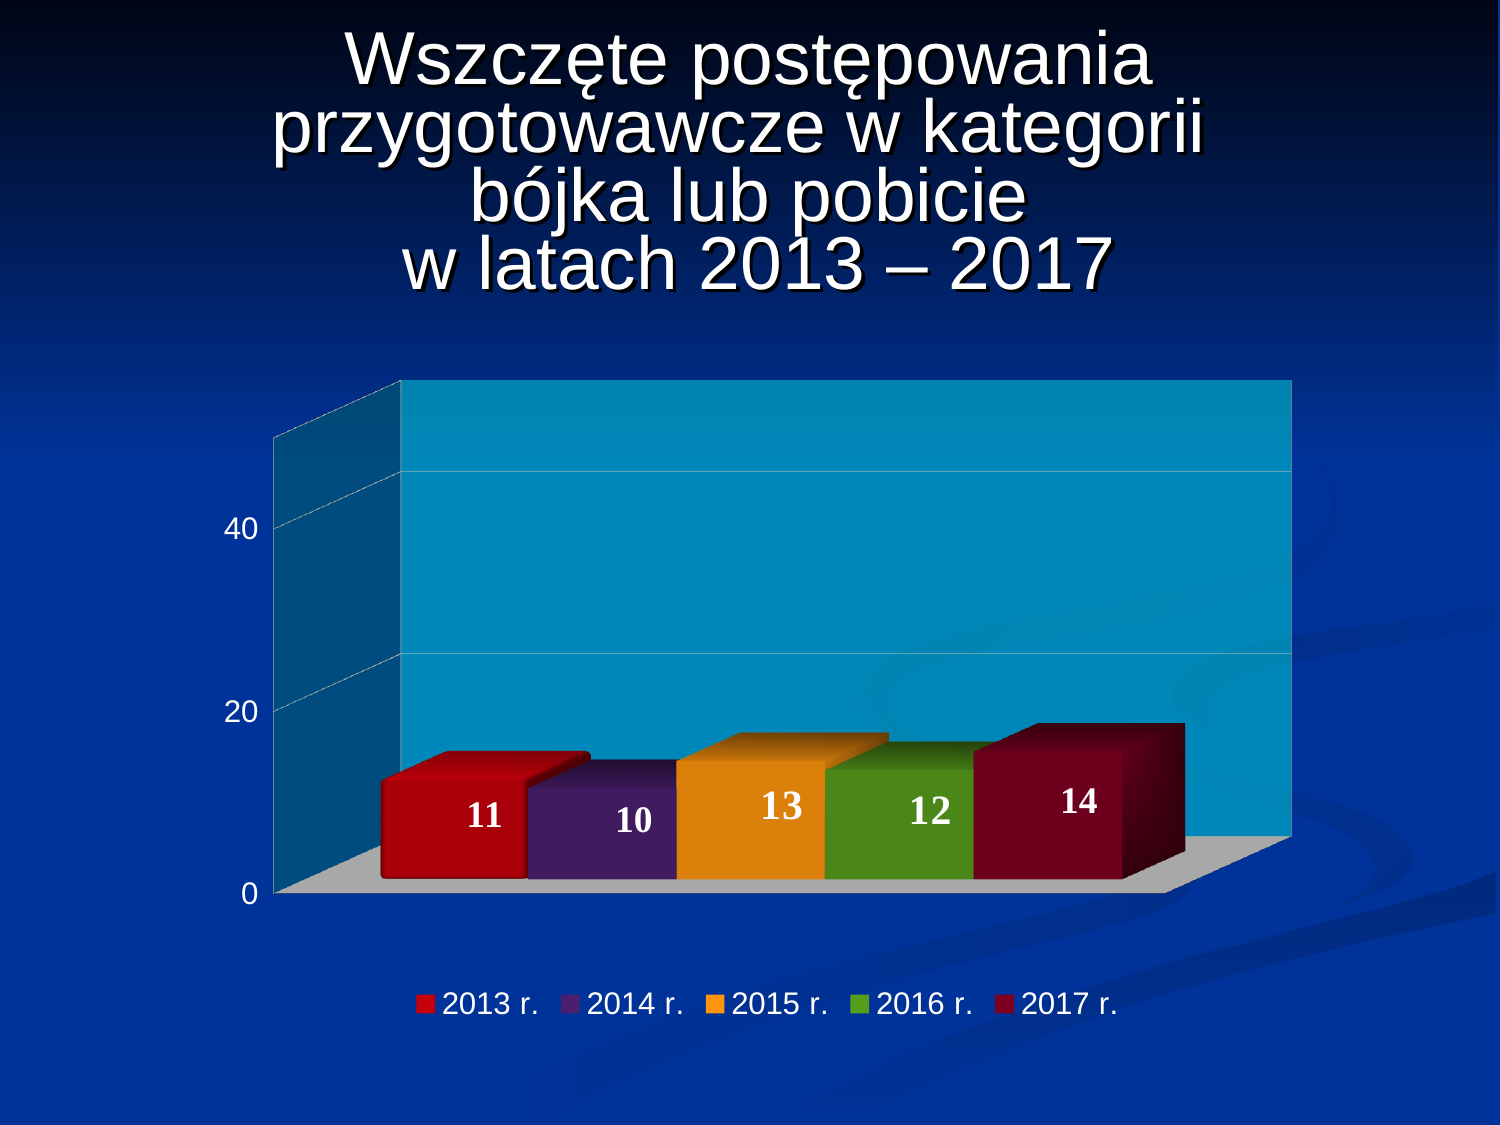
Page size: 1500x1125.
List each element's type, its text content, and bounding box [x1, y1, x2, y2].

chart [177, 354, 1359, 1028]
title Wszczęte postępowania przygotowawcze w kategorii bójka lub pobicie w latach 2013 – 2017 [75, 21, 1424, 402]
